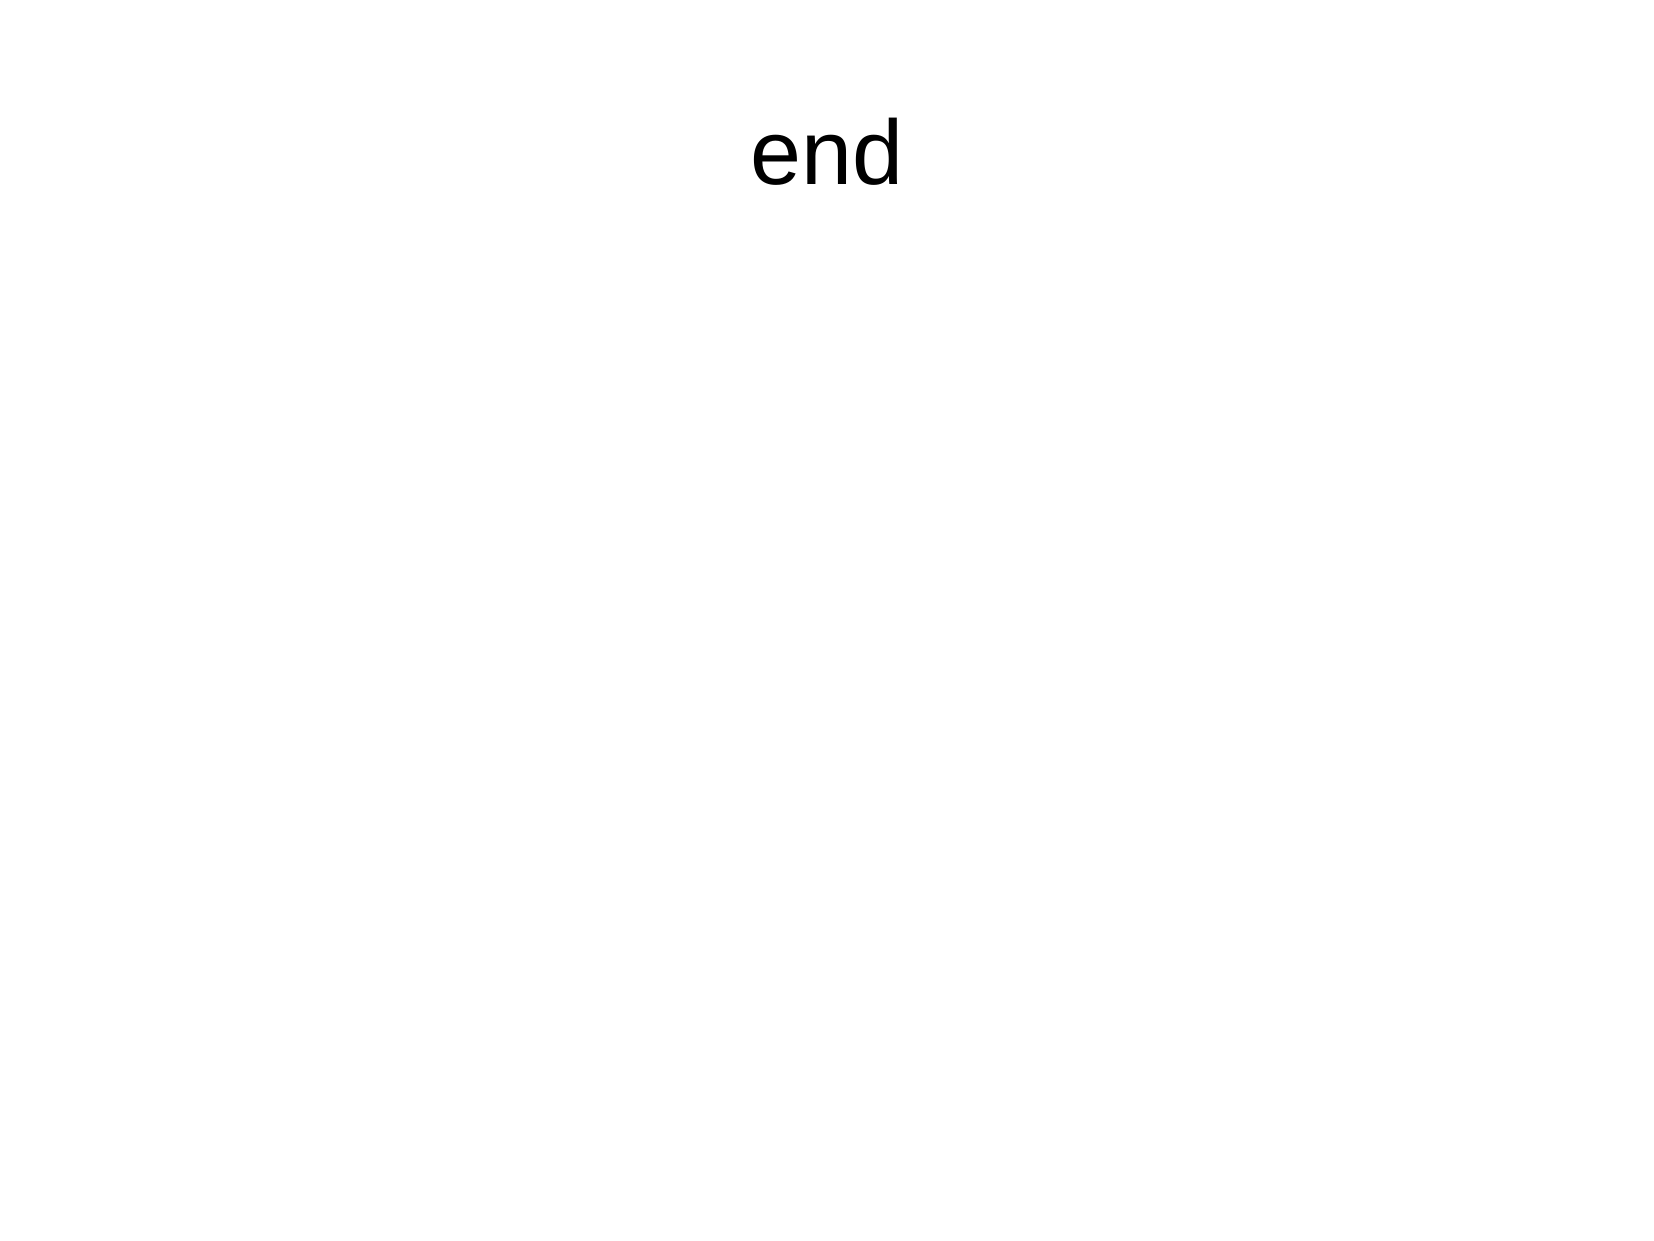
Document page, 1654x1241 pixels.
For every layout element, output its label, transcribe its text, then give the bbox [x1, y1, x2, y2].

title end [82, 49, 1571, 257]
